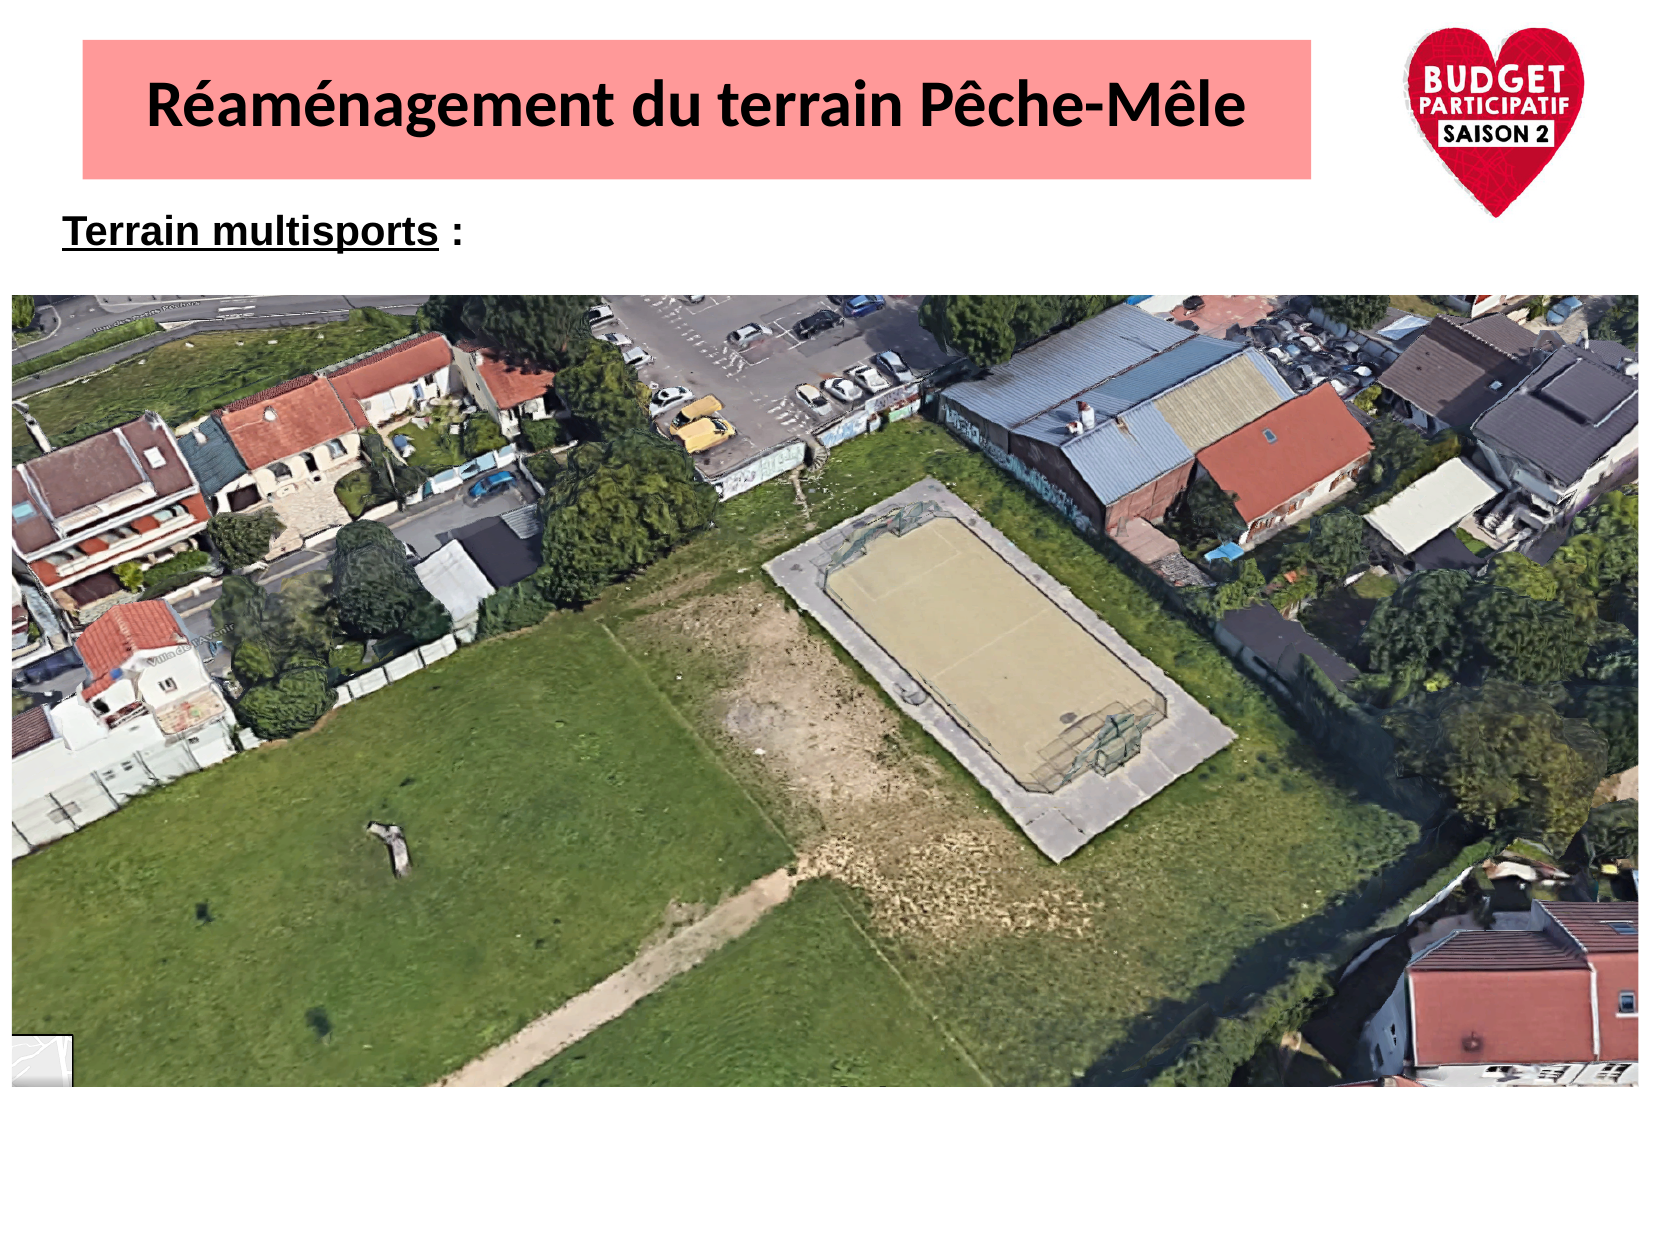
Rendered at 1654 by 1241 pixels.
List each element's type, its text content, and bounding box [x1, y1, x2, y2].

title Réaménagement du terrain Pêche-Mêle [82, 39, 1312, 180]
text_box Terrain multisports : [47, 200, 626, 295]
picture [11, 295, 1639, 1087]
picture [1349, 22, 1642, 225]
